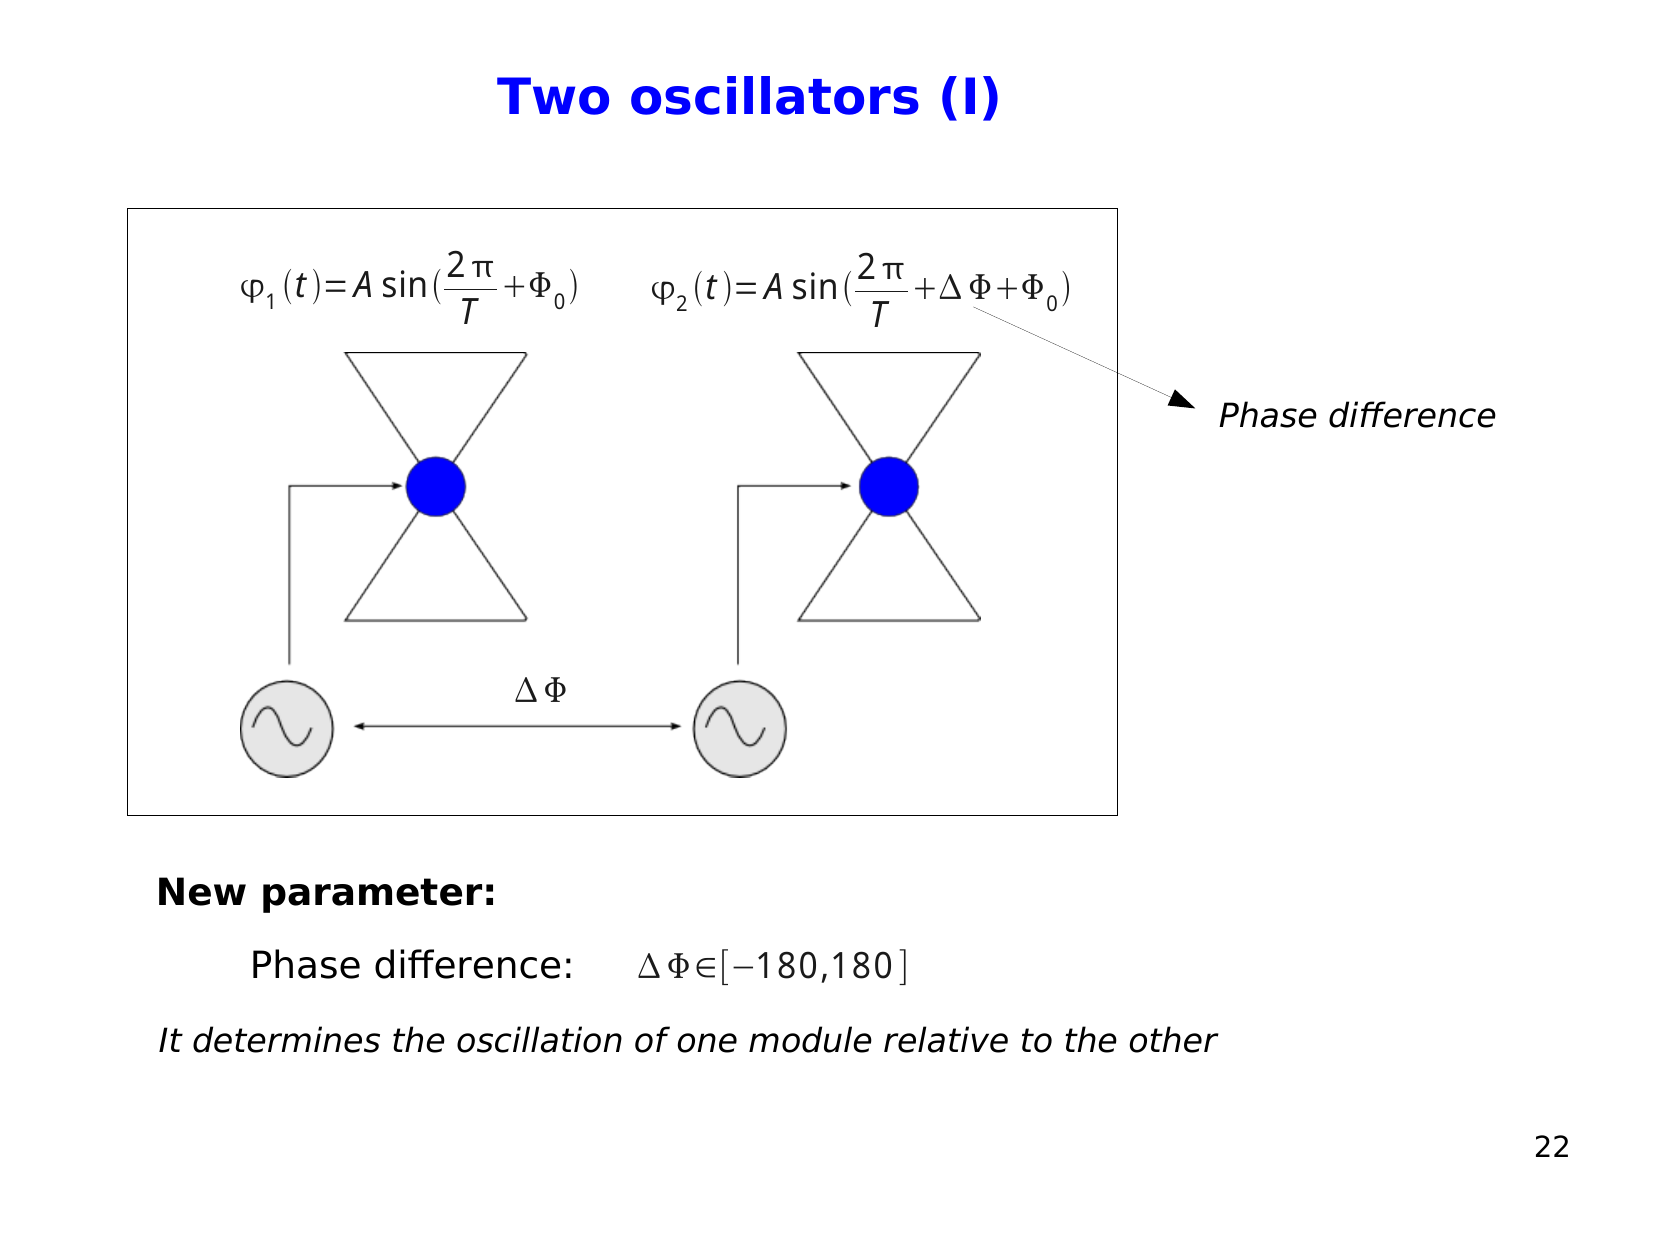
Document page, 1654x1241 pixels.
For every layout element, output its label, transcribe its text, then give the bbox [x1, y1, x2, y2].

text_box Phase difference: [223, 936, 605, 995]
text_box Two oscillators (I) [482, 60, 1018, 134]
text_box Phase difference [1203, 389, 1512, 443]
text_box New parameter: [141, 863, 513, 922]
chart [506, 668, 576, 711]
chart [642, 245, 1079, 336]
picture [240, 352, 981, 778]
chart [231, 243, 586, 334]
chart [629, 944, 916, 987]
text_box It determines the oscillation of one module relative to the other [144, 1014, 1234, 1068]
